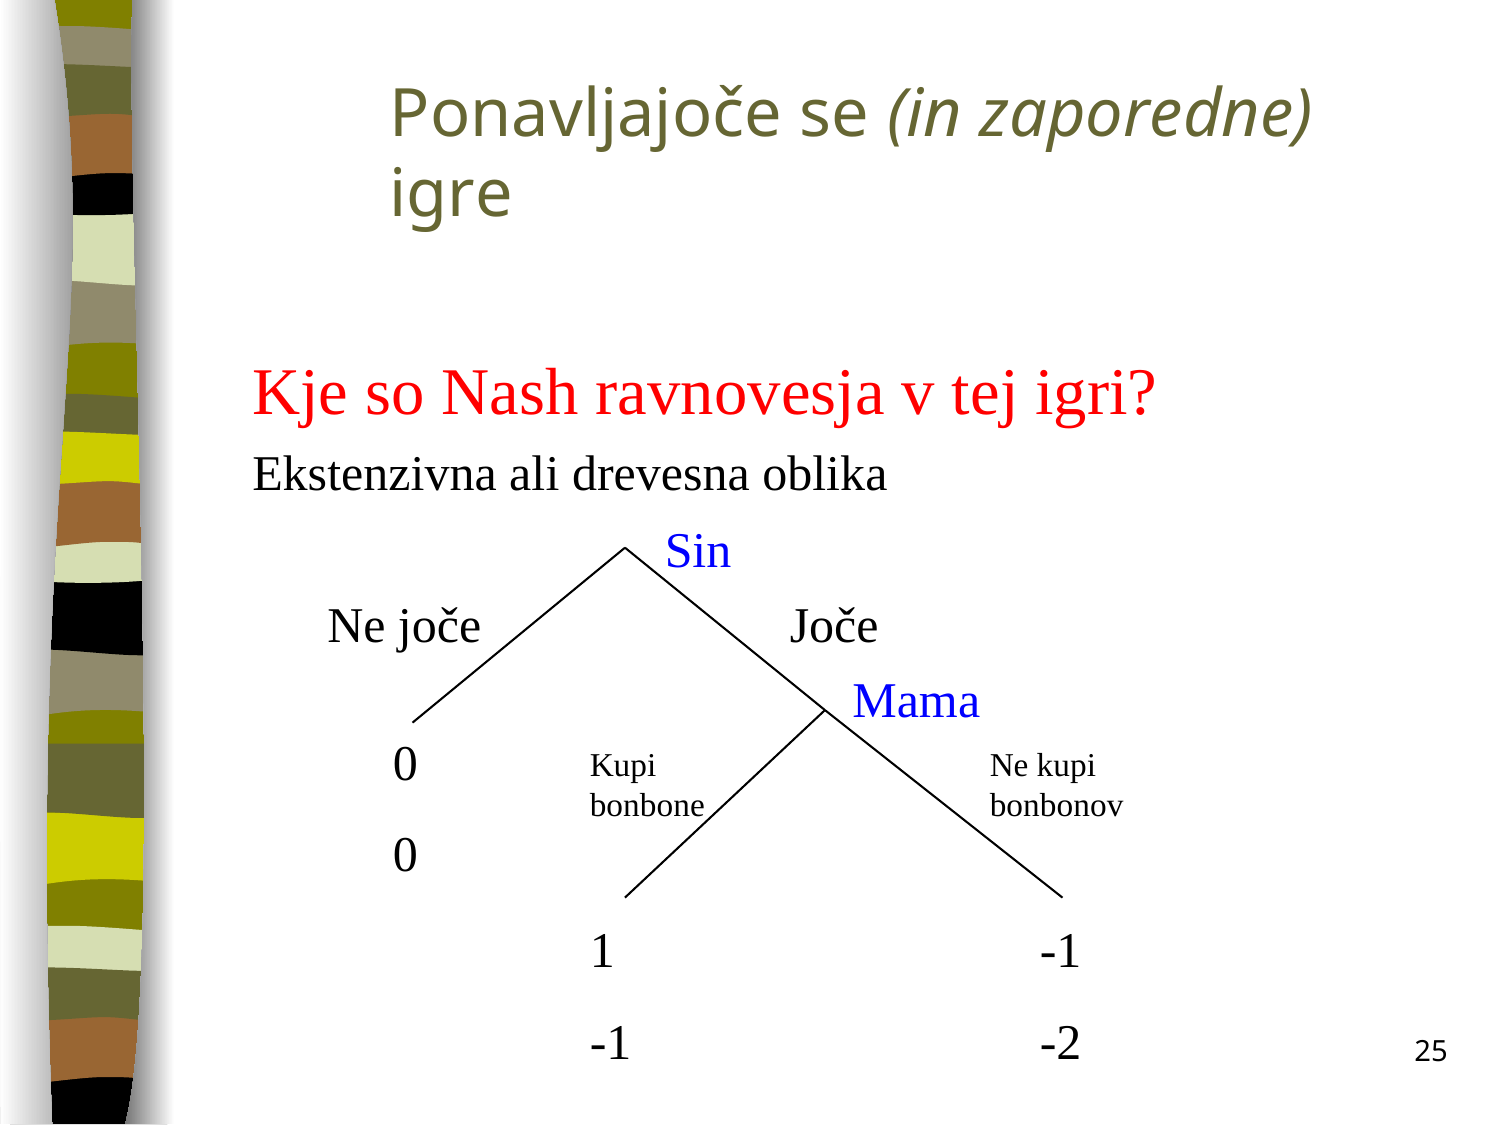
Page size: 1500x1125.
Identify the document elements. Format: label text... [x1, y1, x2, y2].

text_box Kje so Nash ravnovesja v tej igri? Ekstenzivna ali drevesna oblika [237, 362, 1413, 508]
text_box 0 0 [378, 722, 466, 890]
text_box Mama [837, 661, 1026, 736]
text_box Ne joče [312, 585, 526, 661]
title Ponavljajoče se (in zaporedne) igre [375, 49, 1426, 238]
text_box 1 -1 [574, 910, 663, 1077]
text_box -1 -2 [1024, 910, 1113, 1077]
text_box Ne kupi bonbonov [974, 735, 1176, 831]
text_box Joče [774, 585, 1163, 661]
text_box <number> [1149, 1025, 1463, 1101]
text_box Kupi bonbone [575, 735, 776, 831]
text_box Sin [650, 510, 851, 586]
